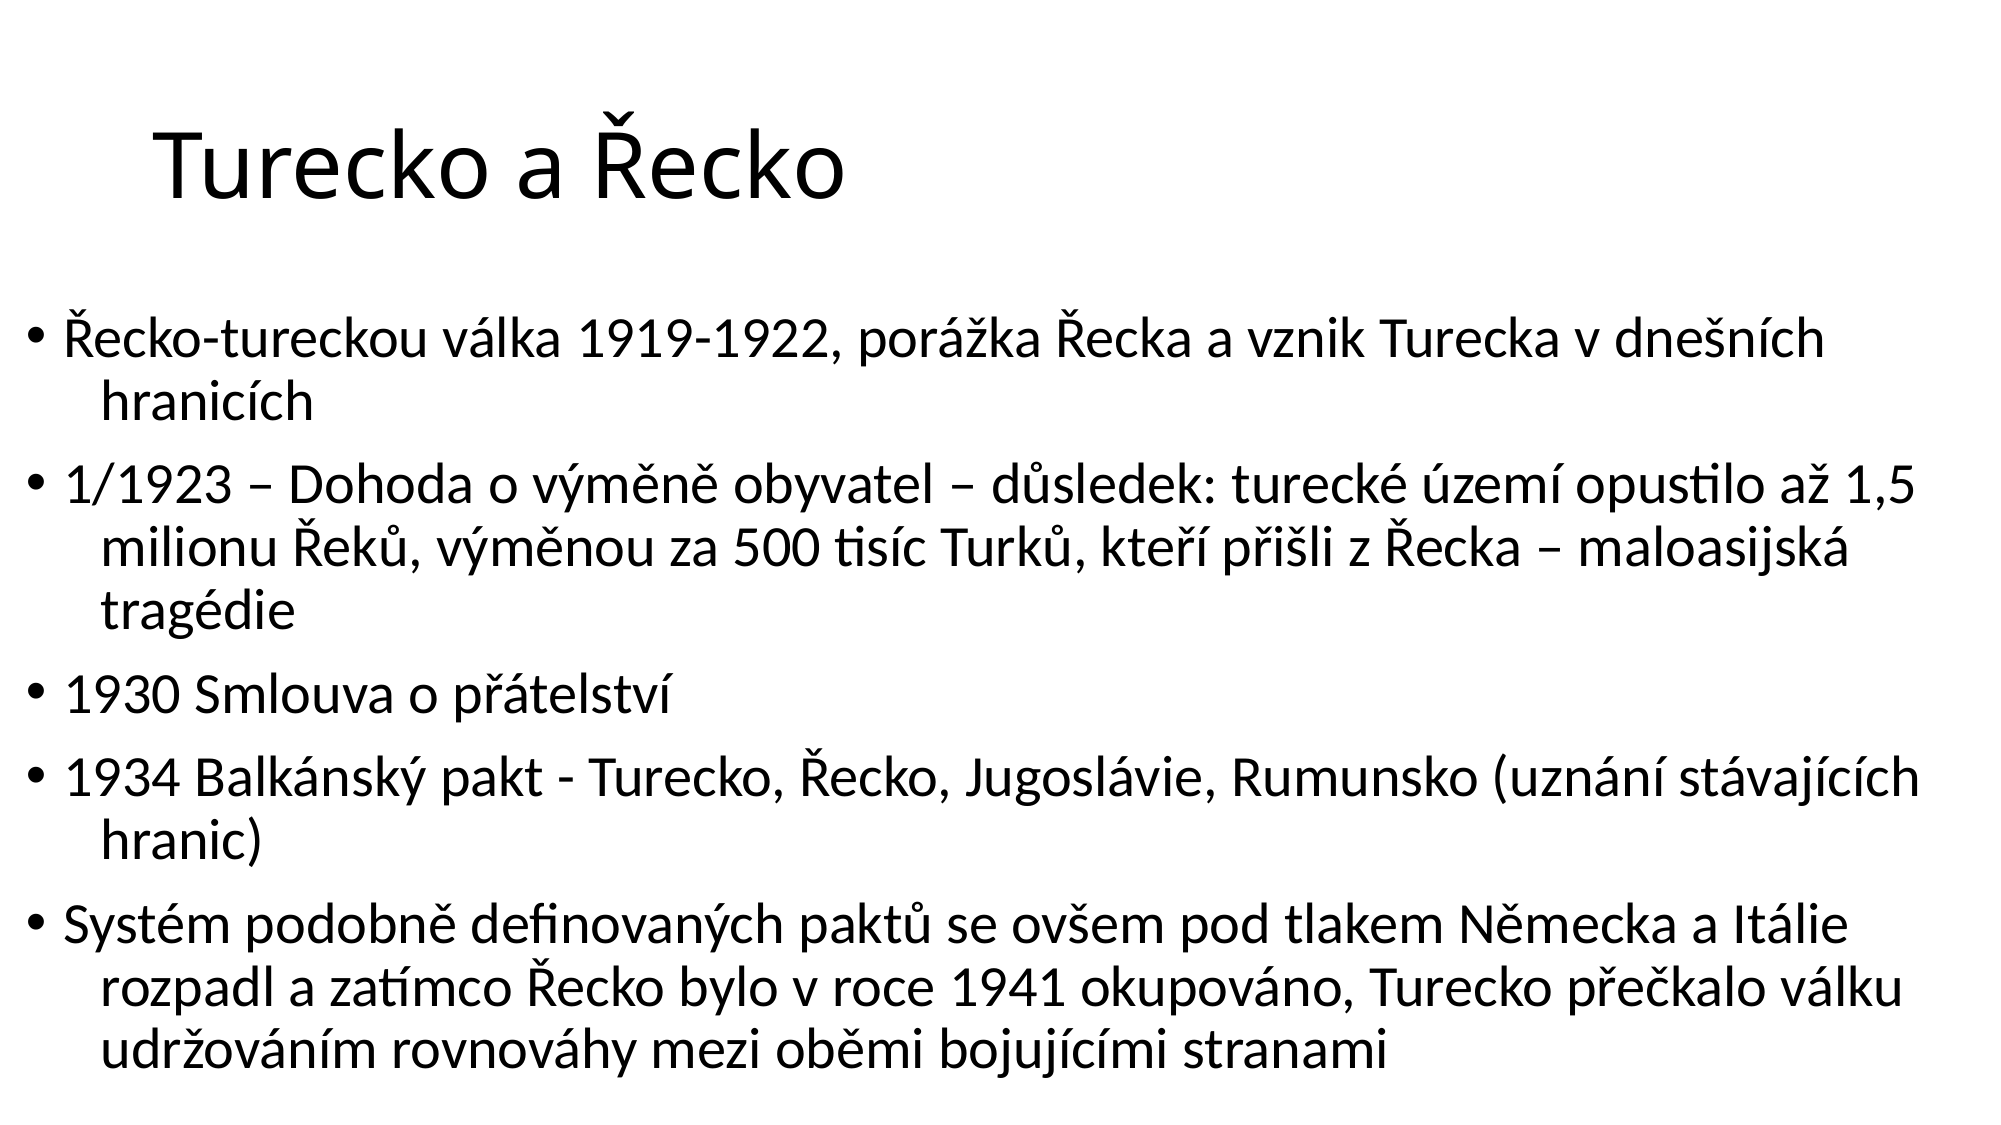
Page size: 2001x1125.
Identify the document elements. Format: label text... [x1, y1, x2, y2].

title Turecko a Řecko [137, 59, 1863, 278]
list Řecko-tureckou válka 1919-1922, porážka Řecka a vznik Turecka v dnešních hranicích 1/1923 – Dohoda o výměně obyvatel – důsledek: turecké území opustilo až 1,5 milionu Řeků, výměnou za 500 tisíc Turků, kteří přišli z Řecka – maloasijská tragédie 1930 Smlouva o přátelství 1934 Balkánský pakt - Turecko, Řecko, Jugoslávie, Rumunsko (uznání stávajících hranic) Systém podobně definovaných paktů se ovšem pod tlakem Německa a Itálie rozpadl a zatímco Řecko bylo v roce 1941 okupováno, Turecko přečkalo válku udržováním rovnováhy mezi oběmi bojujícími stranami [10, 299, 2000, 1125]
